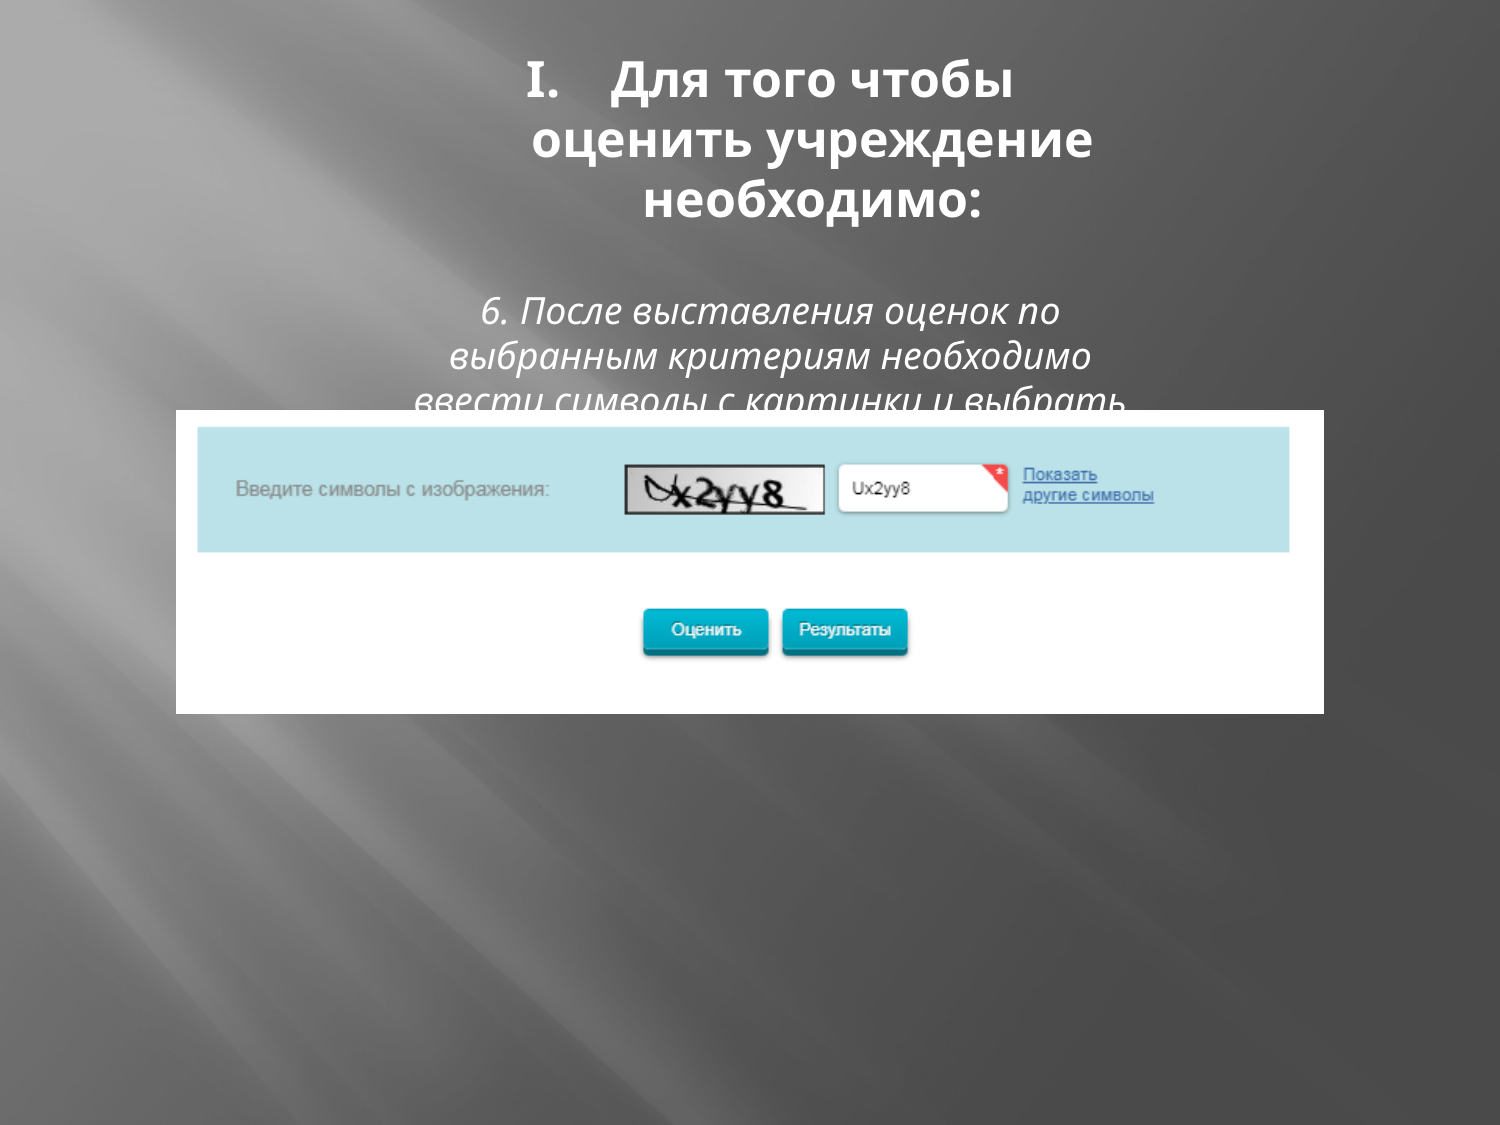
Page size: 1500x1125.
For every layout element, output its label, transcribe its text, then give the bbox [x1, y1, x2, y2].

picture [0, 0, 1500, 1125]
text_box Для того чтобы оценить учреждение необходимо: 6. После выставления оценок по выбранным критериям необходимо ввести символы с картинки и выбрать кнопку «Оценить» [395, 0, 1146, 410]
